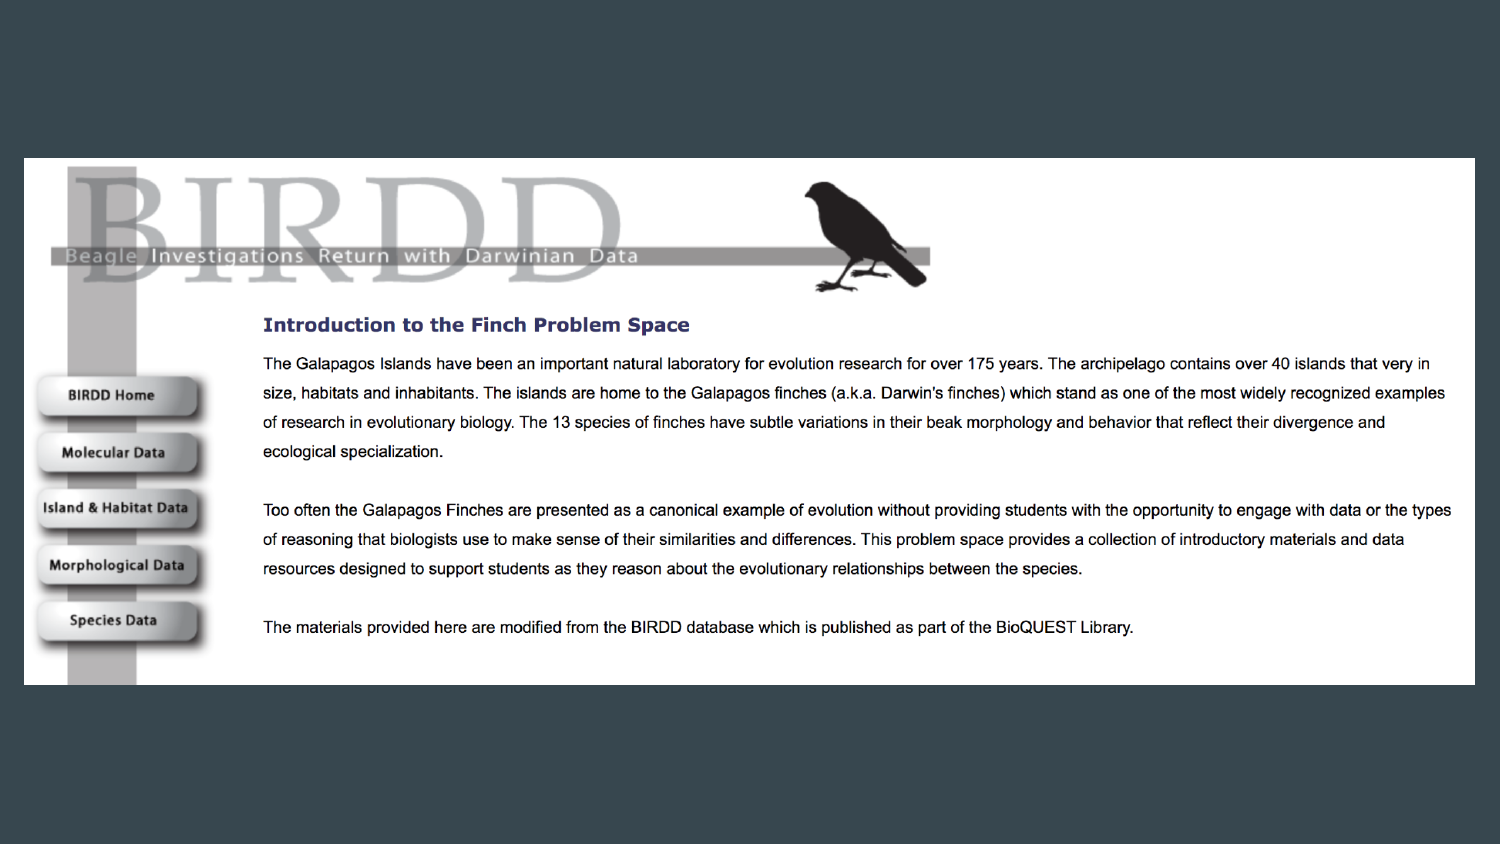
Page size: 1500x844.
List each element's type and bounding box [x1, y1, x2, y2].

picture [24, 158, 1475, 685]
